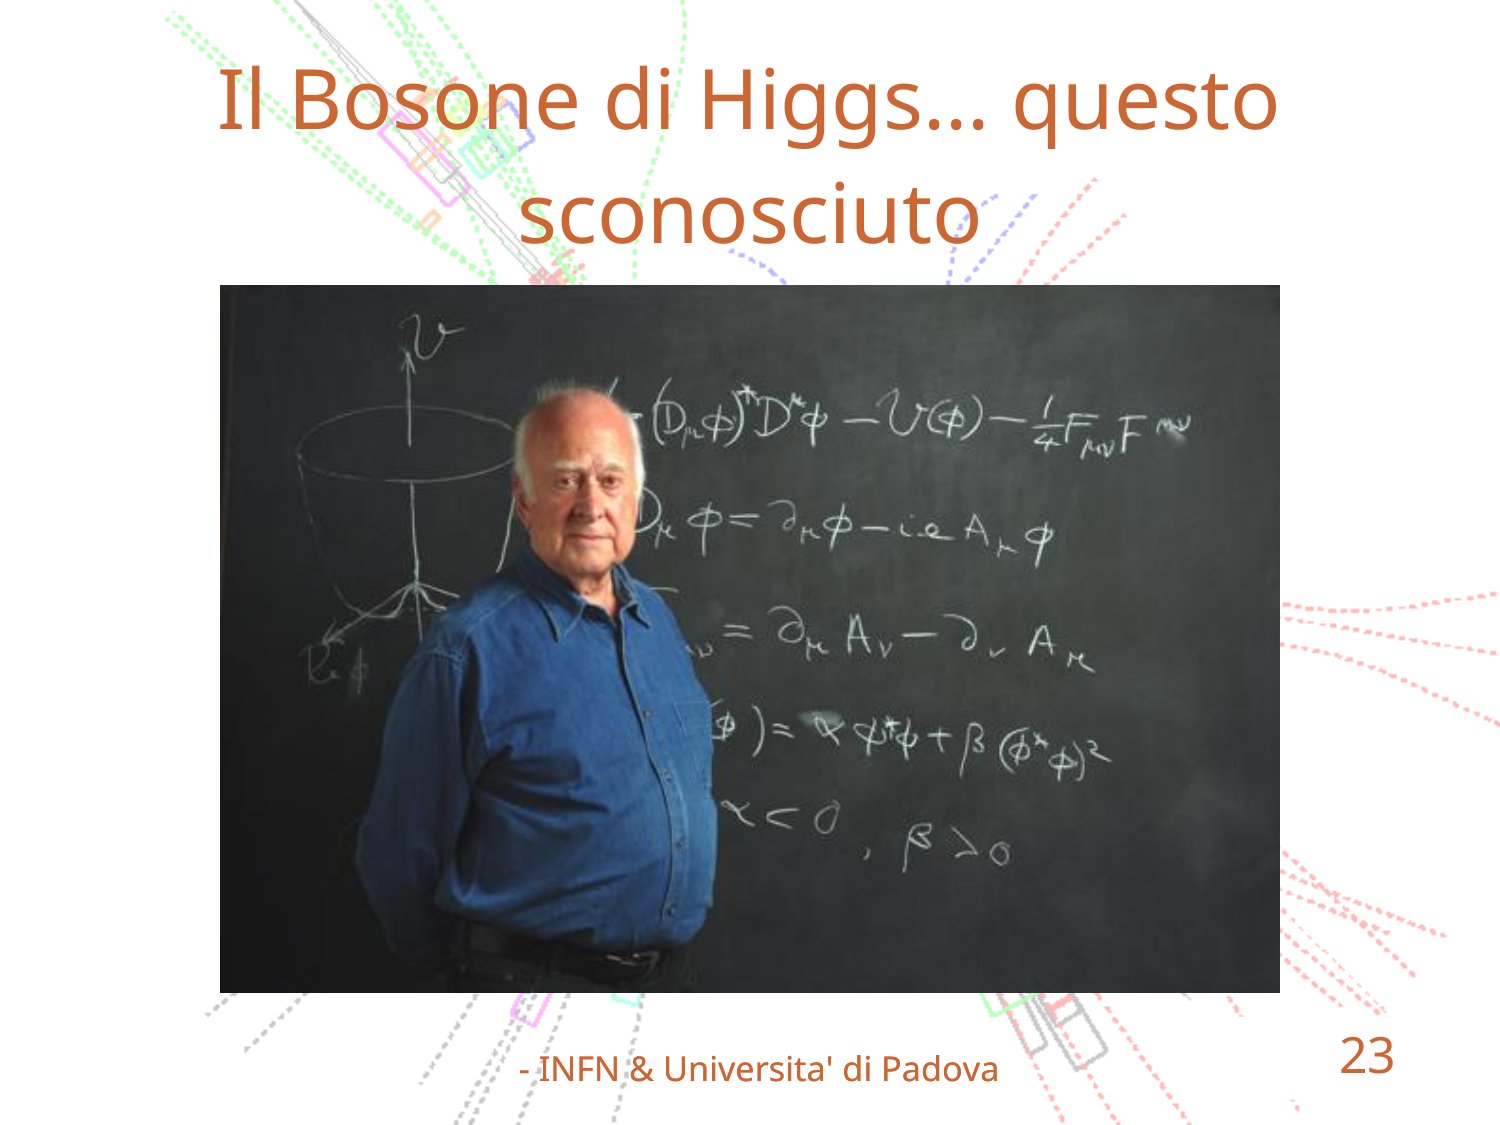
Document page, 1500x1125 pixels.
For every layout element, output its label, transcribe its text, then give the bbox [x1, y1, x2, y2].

picture [0, 0, 1500, 1125]
title Il Bosone di Higgs... questo sconosciuto [37, 29, 1463, 280]
